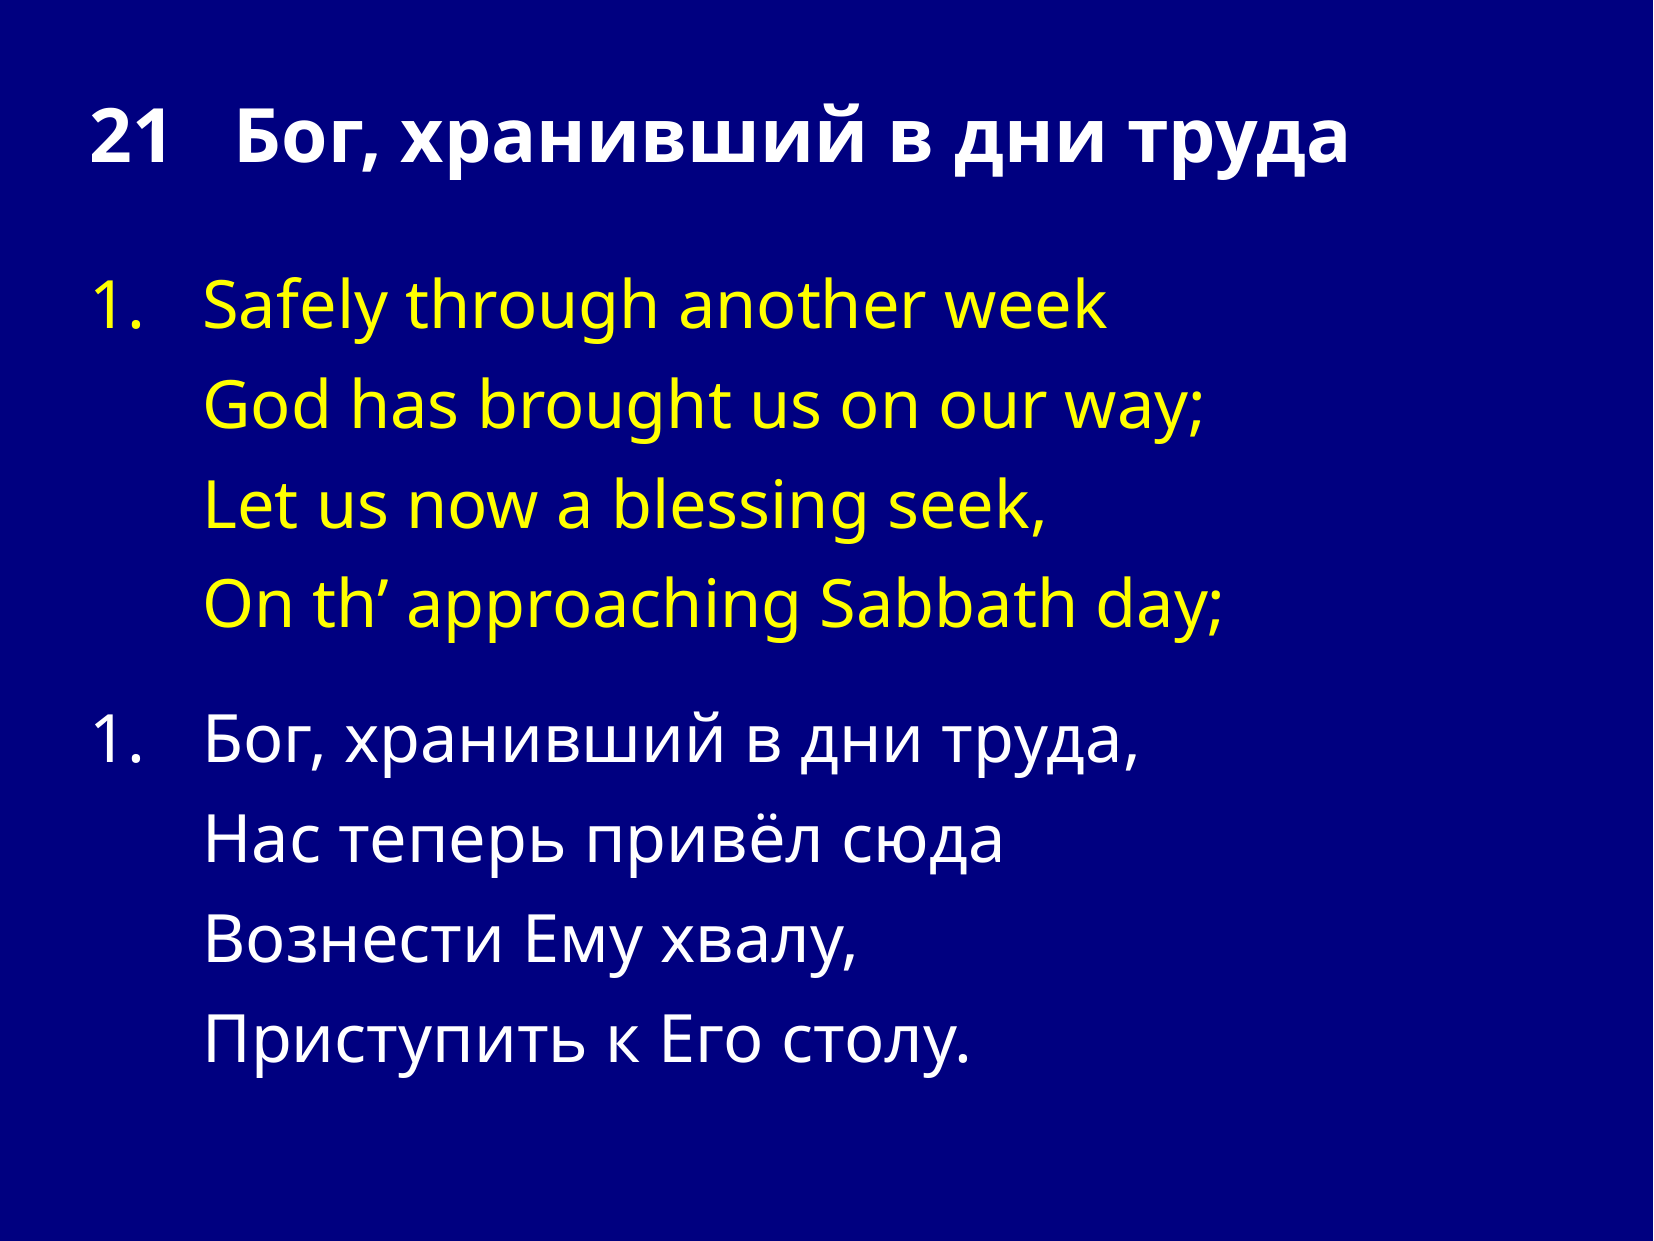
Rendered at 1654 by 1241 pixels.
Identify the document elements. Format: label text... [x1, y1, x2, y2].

text_box 21 Бог, хранивший в дни труда [75, 75, 1576, 188]
text_box 1. Бог, хранивший в дни труда, Нас теперь привёл сюда Вознести Ему хвалу, Приступить к Его столу. [75, 675, 1576, 1163]
text_box 1. Safely through another week God has brought us on our way; Let us now a blessing seek, On th’ approaching Sabbath day; [75, 188, 1576, 638]
